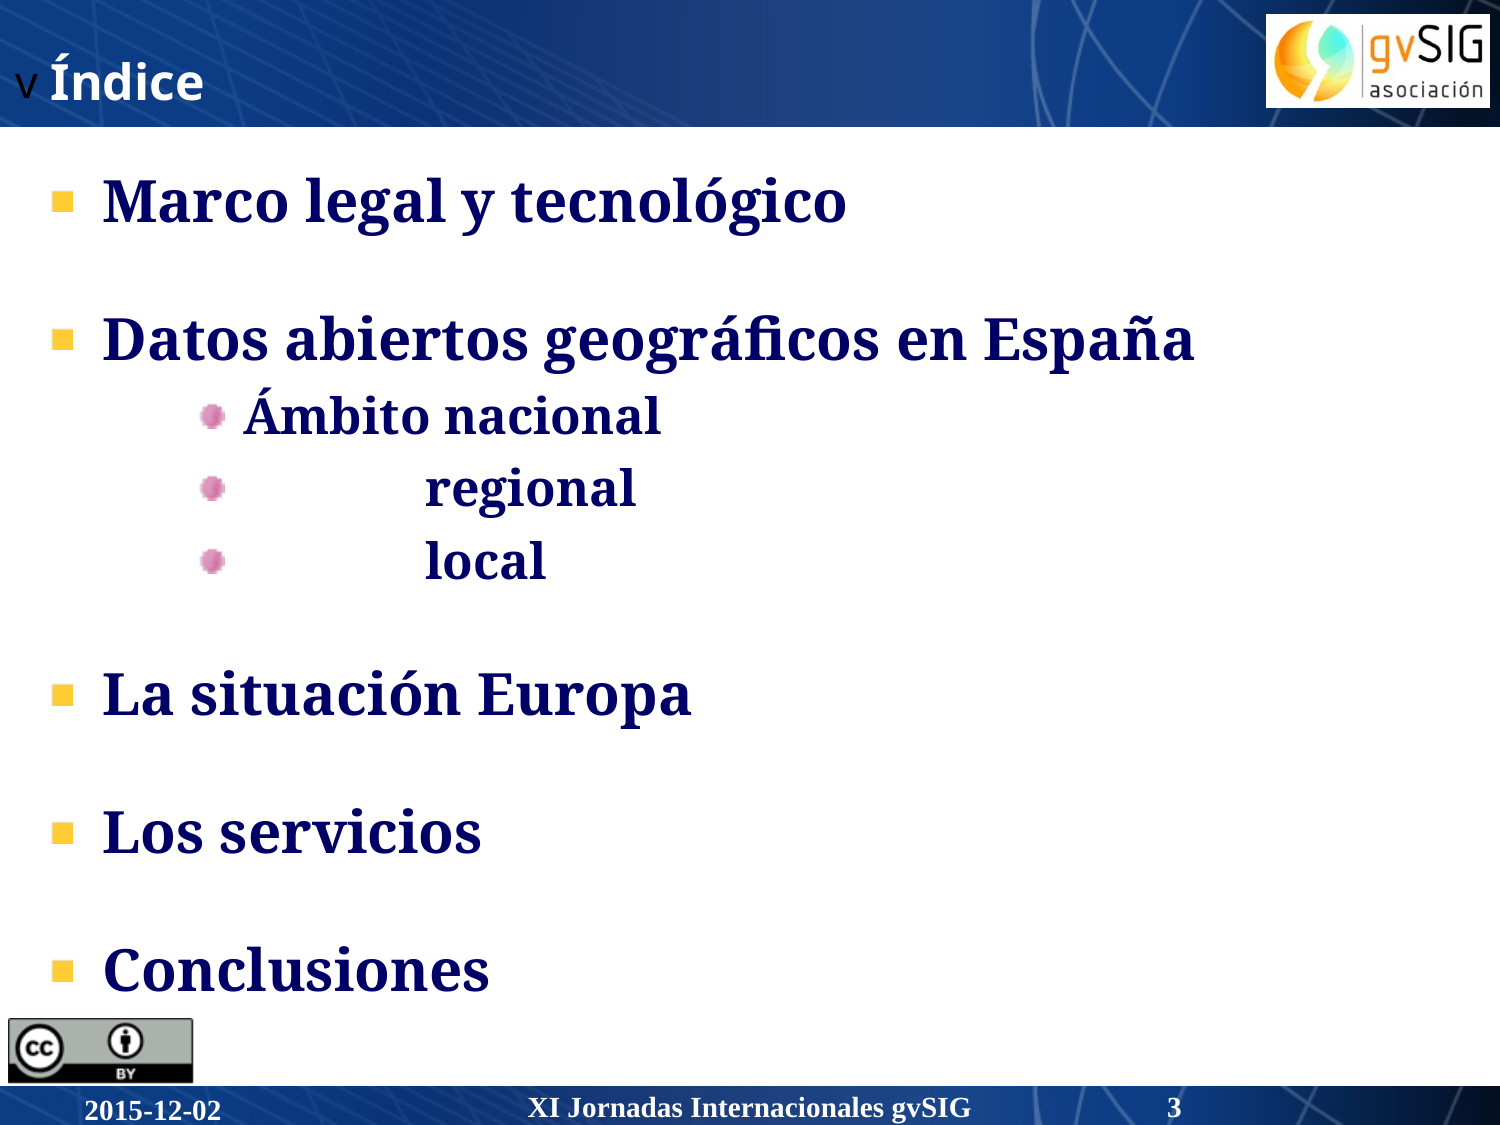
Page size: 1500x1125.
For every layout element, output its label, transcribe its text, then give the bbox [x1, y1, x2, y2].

picture [46, 973, 73, 982]
title Índice [0, 43, 1276, 107]
picture [0, 1086, 1500, 1125]
picture [0, 0, 1500, 127]
list Marco legal y tecnológico Datos abiertos geográficos en España Ámbito nacional regional local La situación Europa Los servicios Conclusiones [31, 156, 1465, 973]
